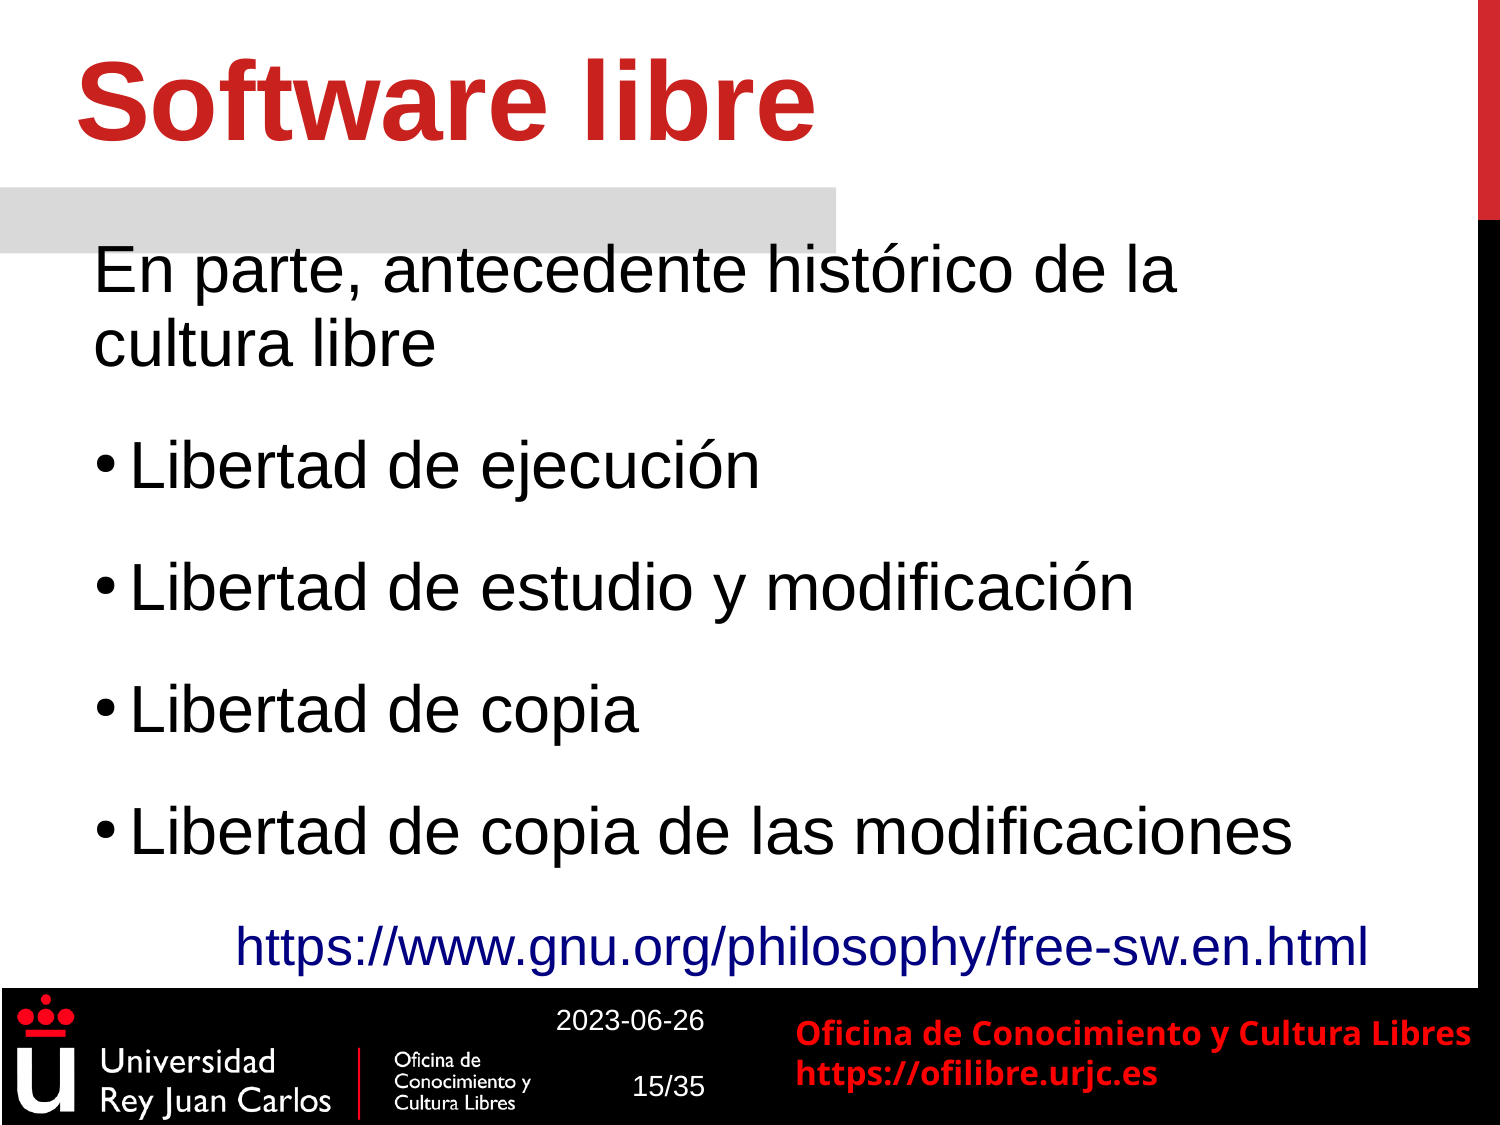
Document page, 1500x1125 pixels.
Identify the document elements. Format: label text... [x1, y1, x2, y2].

picture [17, 994, 531, 1120]
title Software libre [75, 7, 1425, 196]
text_box En parte, antecedente histórico de la cultura libre Libertad de ejecución Libertad de estudio y modificación Libertad de copia Libertad de copia de las modificaciones https://www.gnu.org/philosophy/free-sw.en.html [78, 224, 1386, 985]
